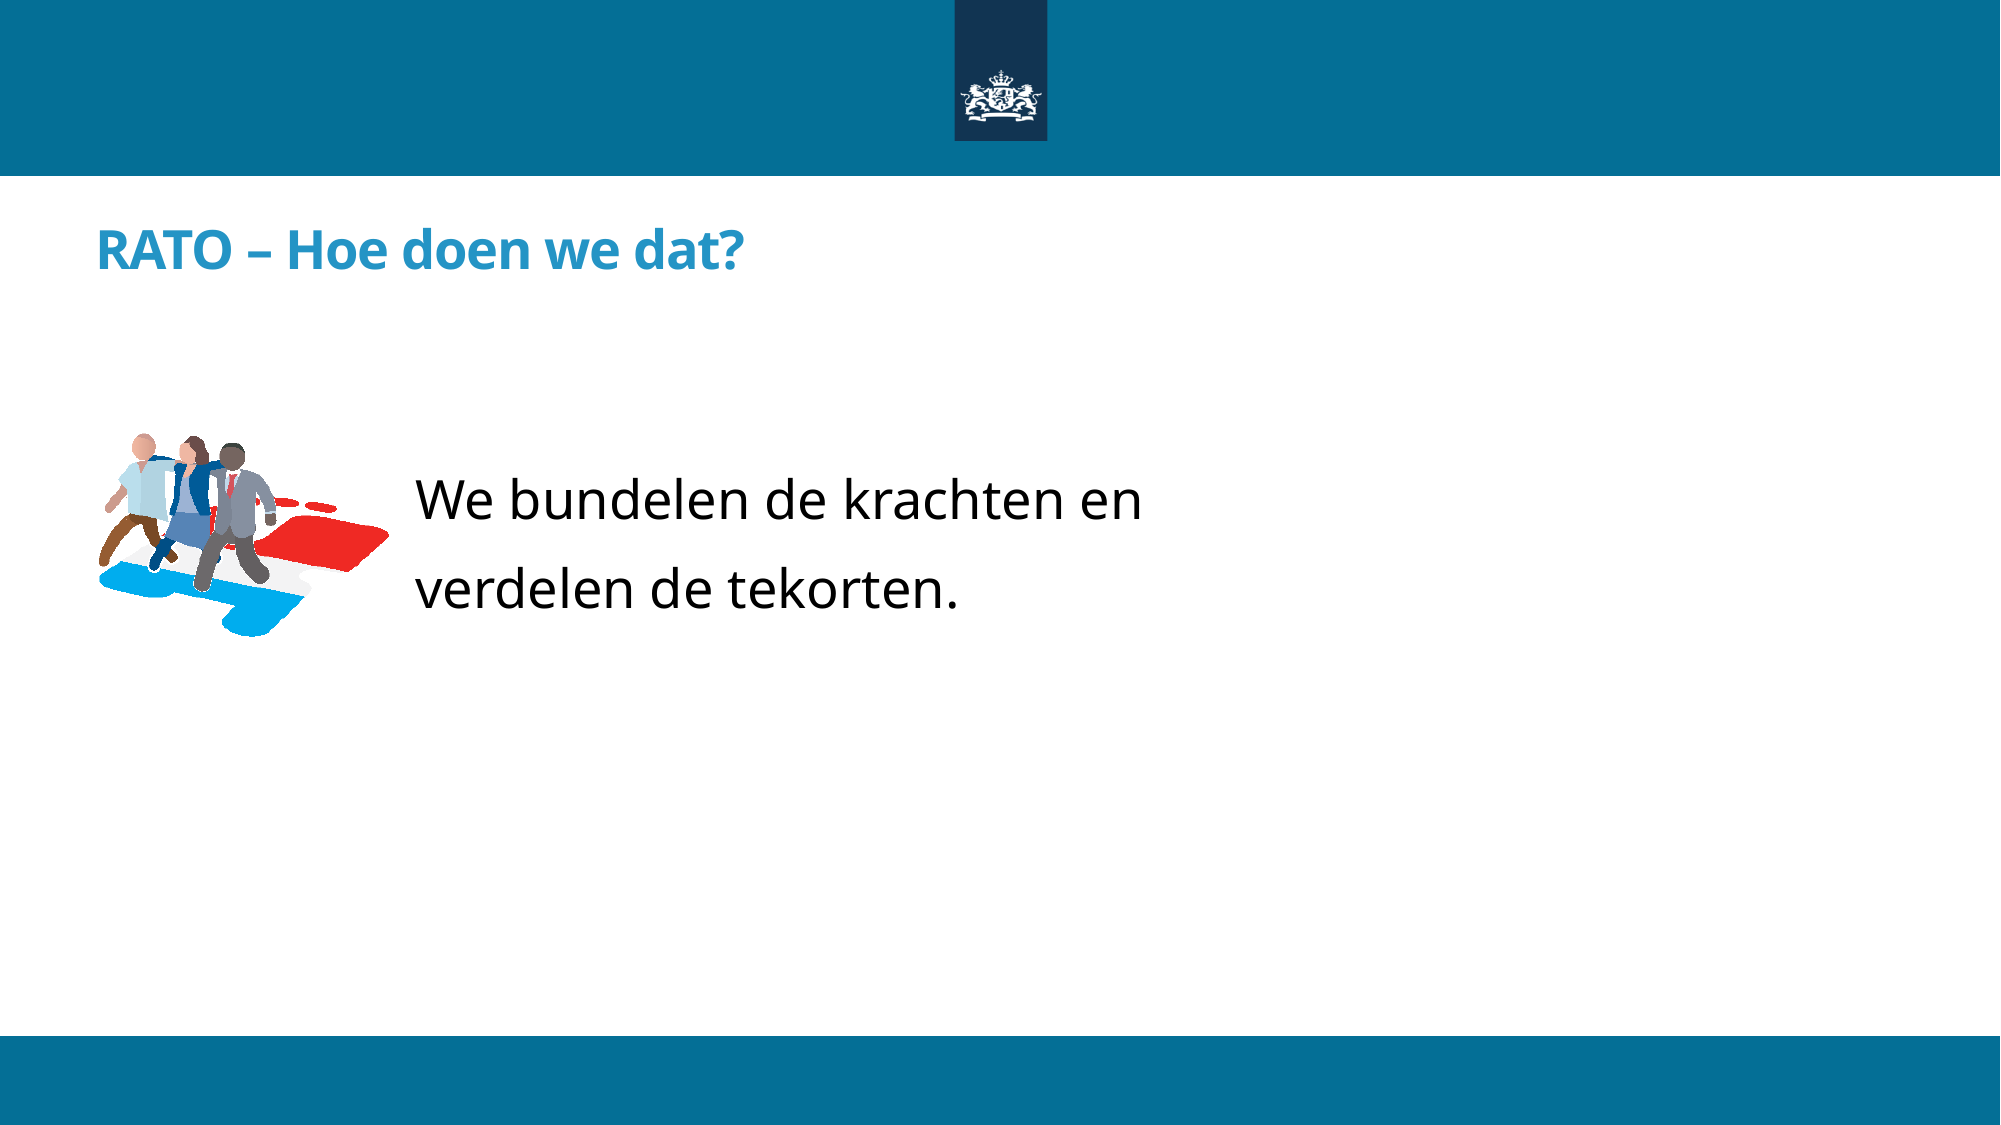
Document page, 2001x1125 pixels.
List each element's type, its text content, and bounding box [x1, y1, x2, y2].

title RATO – Hoe doen we dat? [80, 202, 1797, 297]
list We bundelen de krachten en verdelen de tekorten. [400, 439, 1359, 634]
picture [80, 424, 399, 649]
